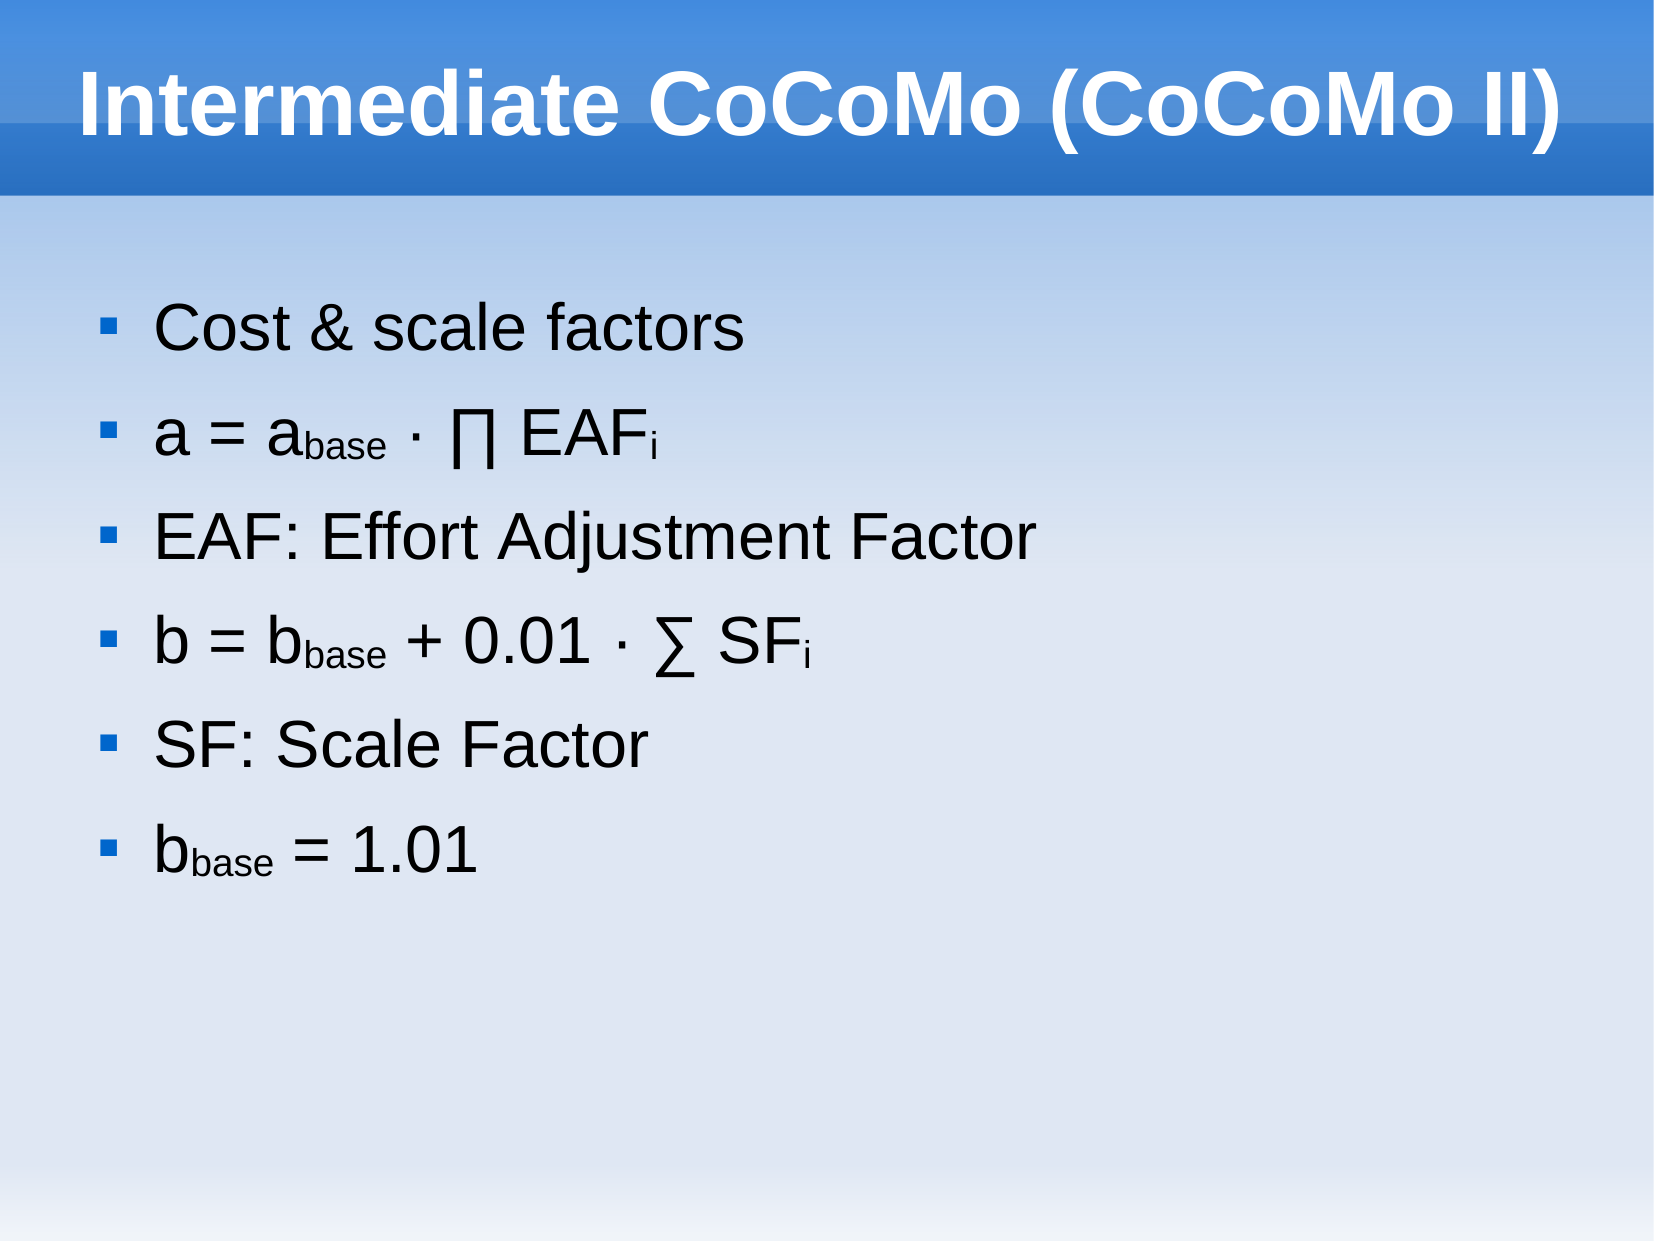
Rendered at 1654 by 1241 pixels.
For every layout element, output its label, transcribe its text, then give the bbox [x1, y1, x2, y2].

list Cost & scale factors a = abase · ∏ EAFi EAF: Effort Adjustment Factor b = bbase + 0.01 · ∑ SFi SF: Scale Factor bbase = 1.01 [82, 290, 1571, 1109]
picture [0, 0, 1654, 1241]
title Intermediate CoCoMo (CoCoMo II) [76, 0, 1565, 208]
